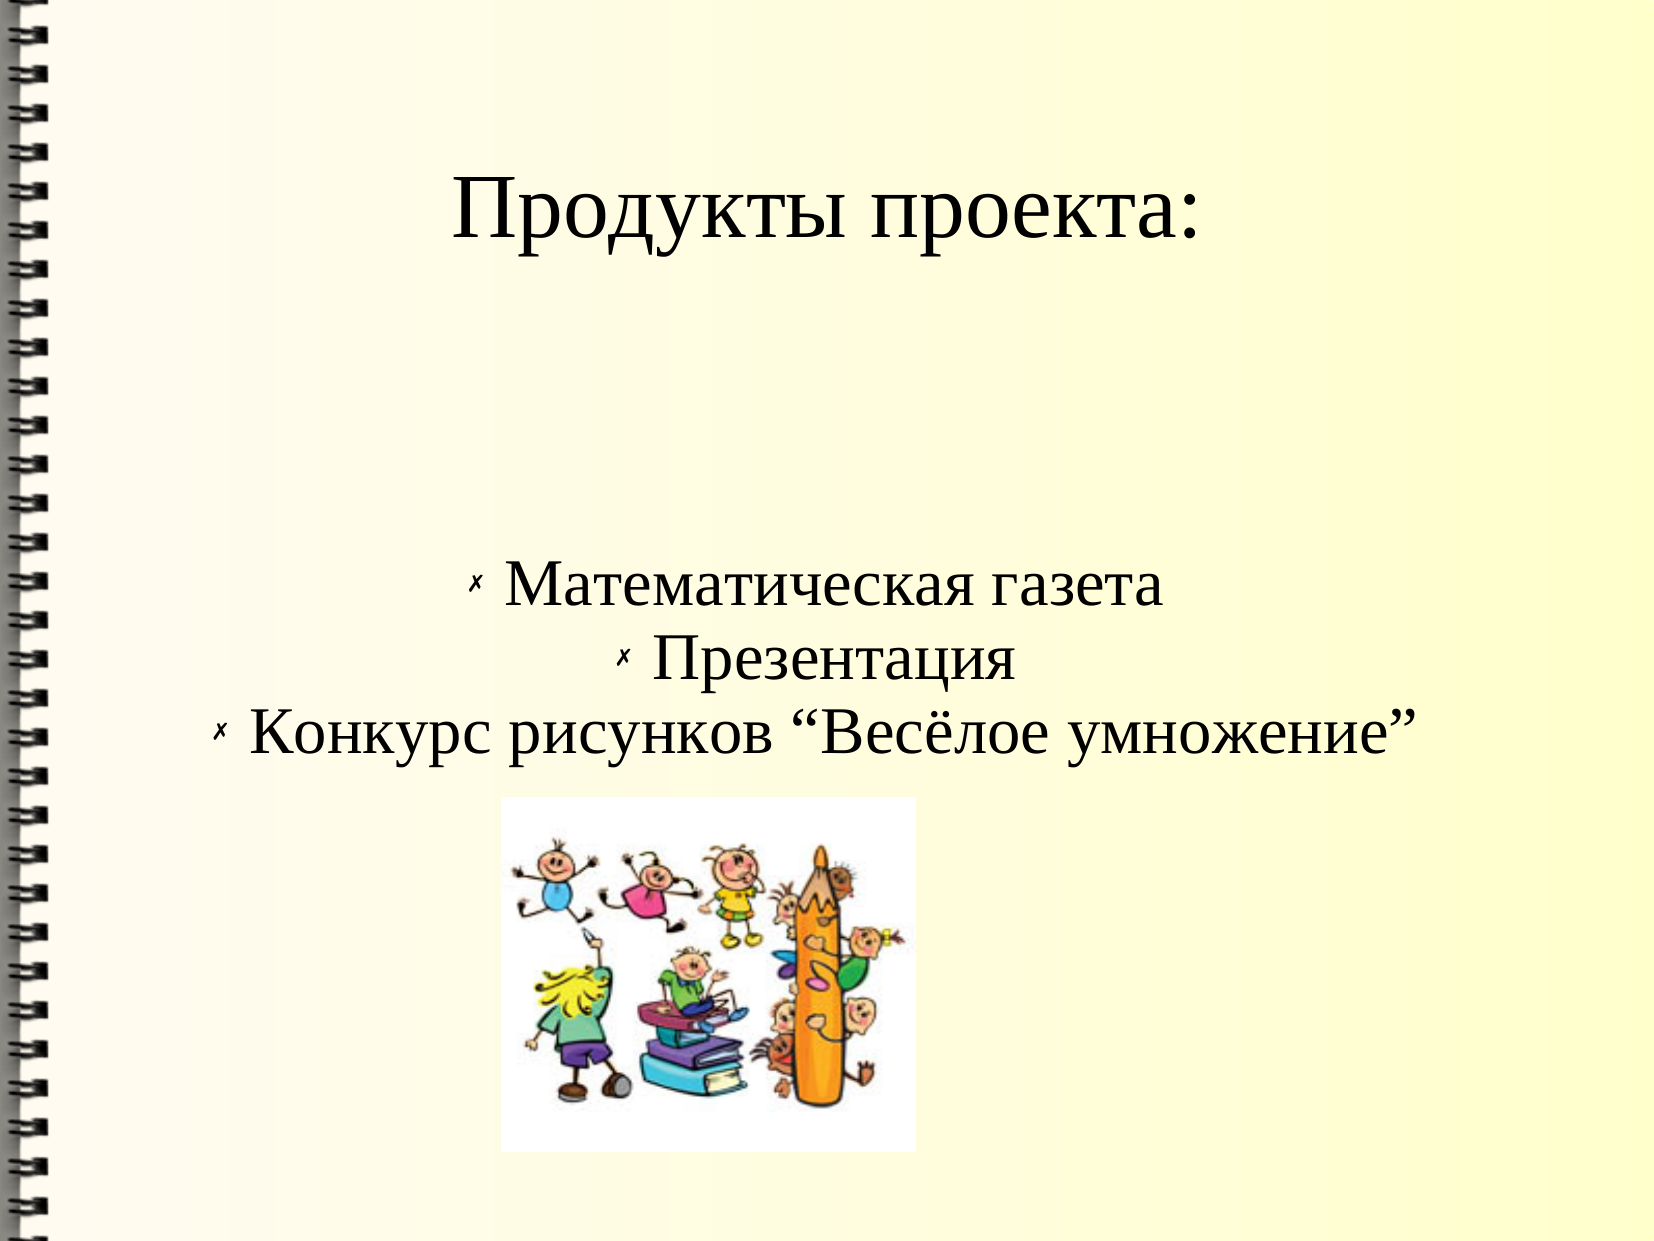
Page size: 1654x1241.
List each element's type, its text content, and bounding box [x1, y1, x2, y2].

subtitle Математическая газета Презентация Конкурс рисунков “Весёлое умножение” [121, 102, 1534, 1212]
picture [501, 797, 916, 1152]
picture [0, 0, 1654, 1241]
